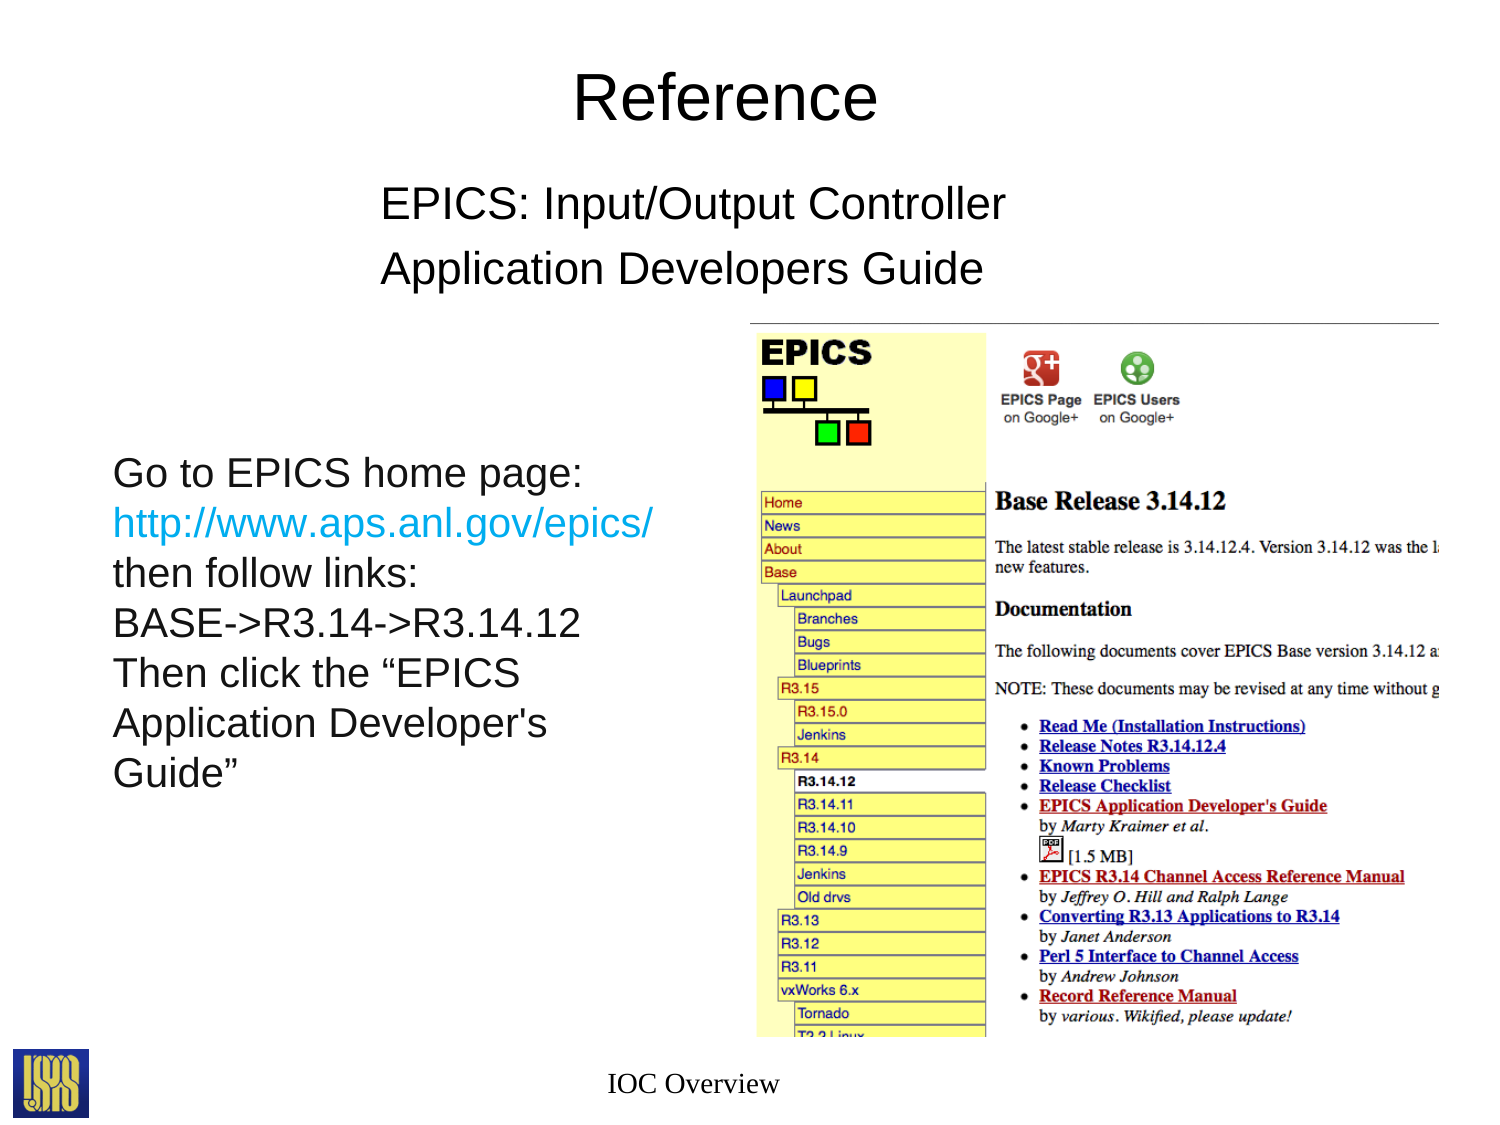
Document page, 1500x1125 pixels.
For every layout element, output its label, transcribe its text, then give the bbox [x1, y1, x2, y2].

picture [750, 323, 1439, 1037]
picture [13, 1049, 89, 1118]
text_box Go to EPICS home page: http://www.aps.anl.gov/epics/ then follow links: BASE->R3.14->R3.14.12 Then click the “EPICS Application Developer's Guide” [97, 437, 683, 804]
list EPICS: Input/Output Controller Application Developers Guide [337, 166, 1132, 302]
title Reference [55, 54, 1361, 142]
